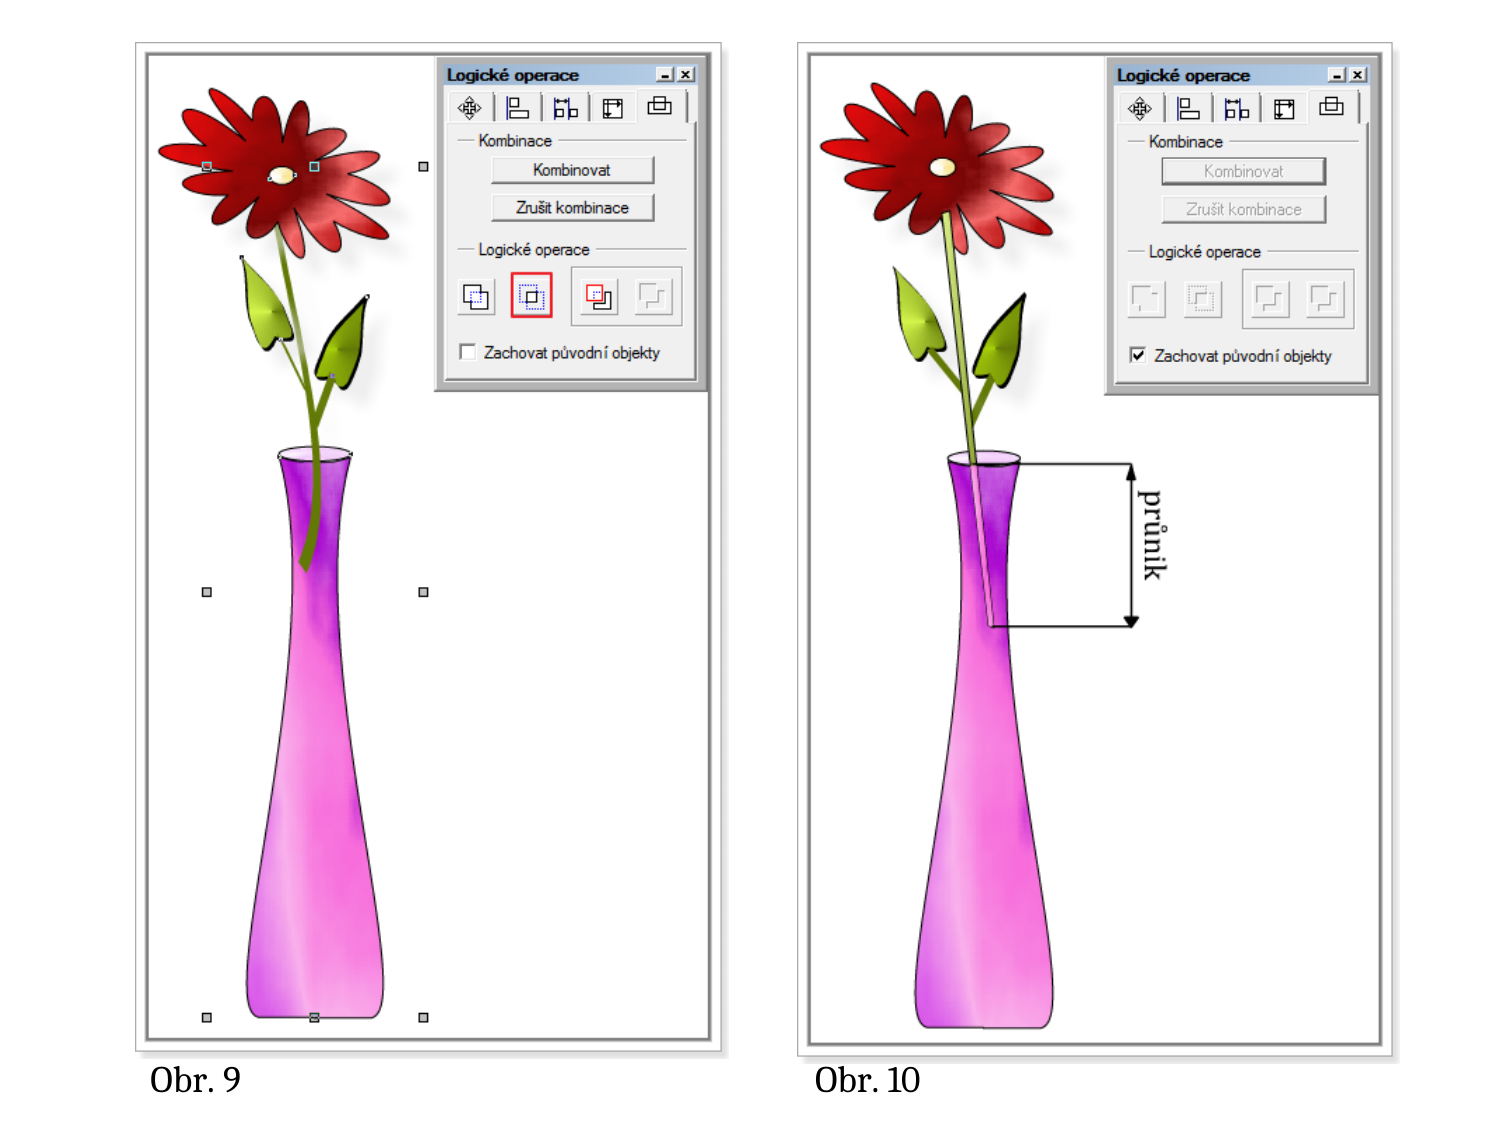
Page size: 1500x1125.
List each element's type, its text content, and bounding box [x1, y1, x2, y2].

picture [135, 42, 729, 1059]
text_box Obr. 10 [800, 1046, 936, 1108]
picture [797, 42, 1400, 1064]
text_box Obr. 9 [135, 1046, 257, 1108]
